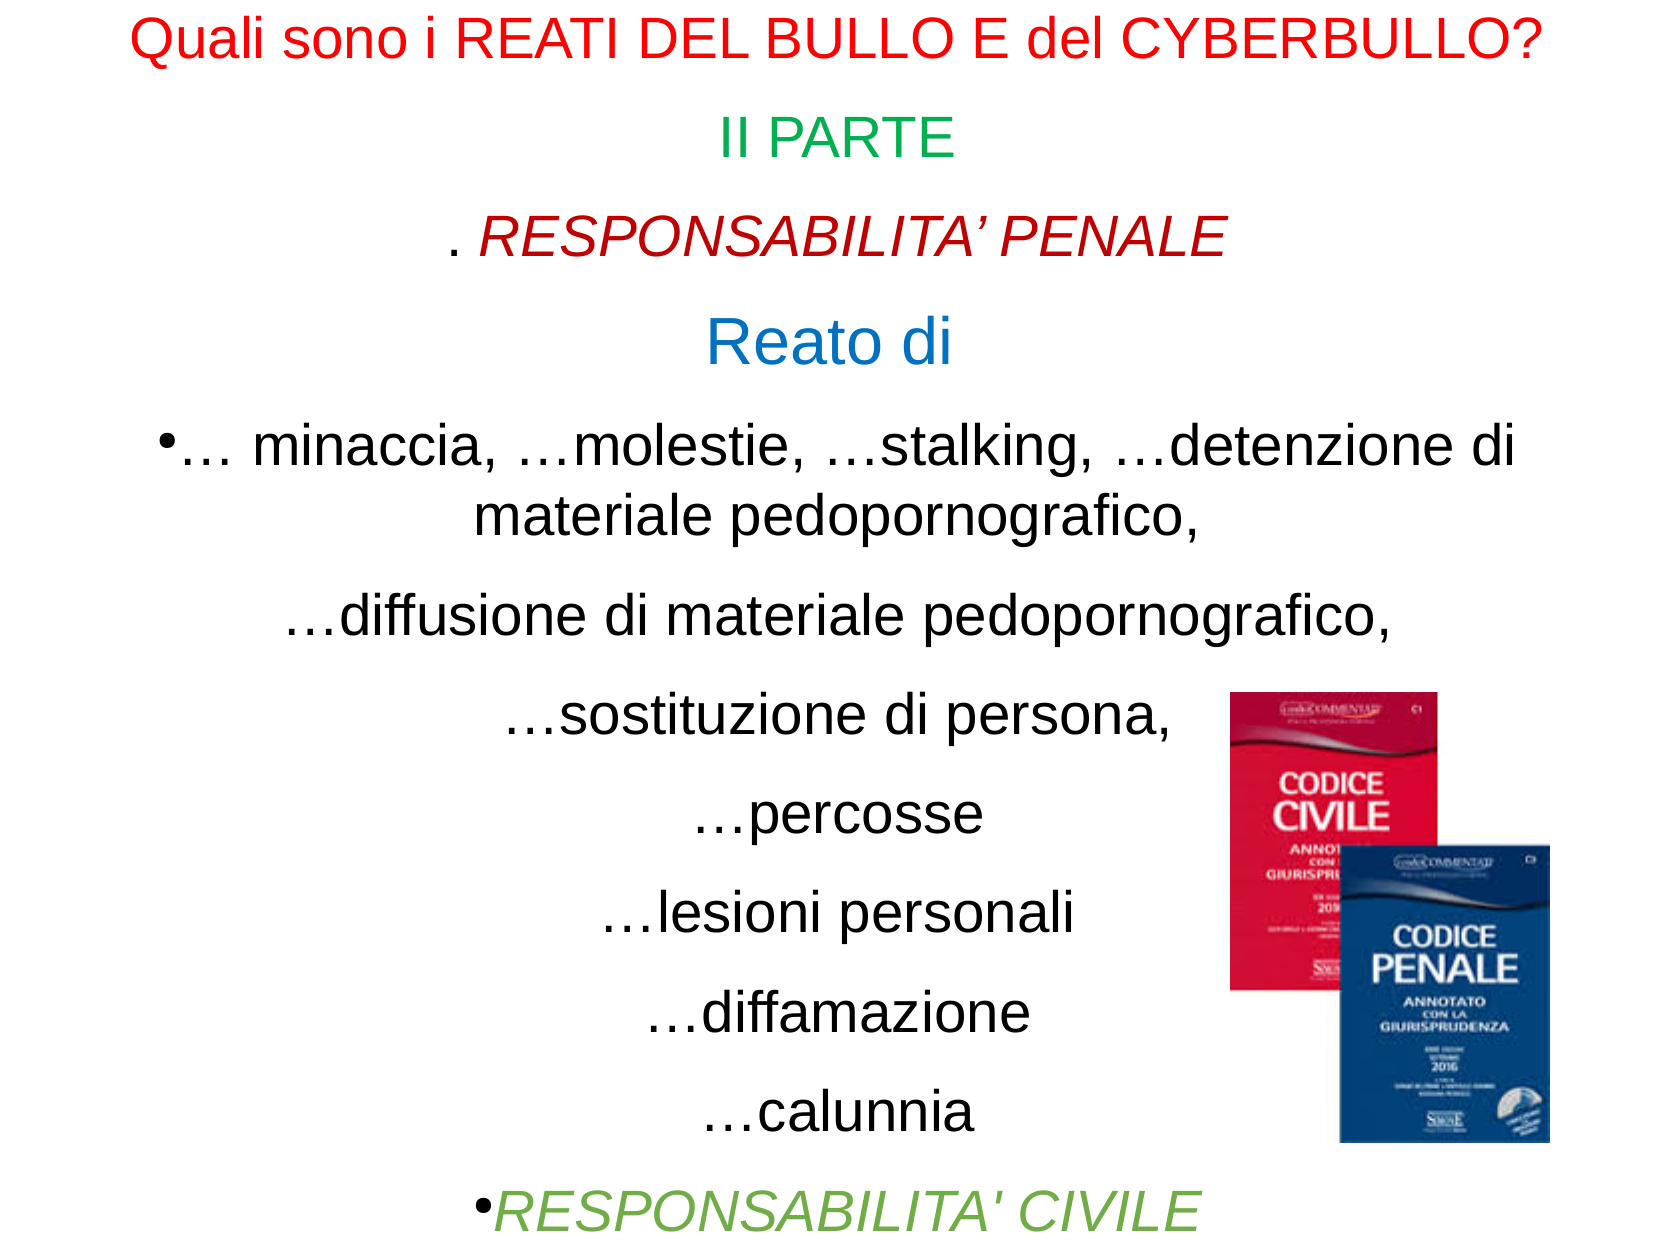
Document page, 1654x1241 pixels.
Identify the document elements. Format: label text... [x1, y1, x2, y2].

list Quali sono i REATI DEL BULLO E del CYBERBULLO? II PARTE . RESPONSABILITA’ PENALE Reato di … minaccia, …molestie, …stalking, …detenzione di materiale pedopornografico, …diffusione di materiale pedopornografico, …sostituzione di persona, …percosse …lesioni personali …diffamazione …calunnia RESPONSABILITA' CIVILE [129, 0, 1560, 1241]
picture [1230, 692, 1550, 1143]
